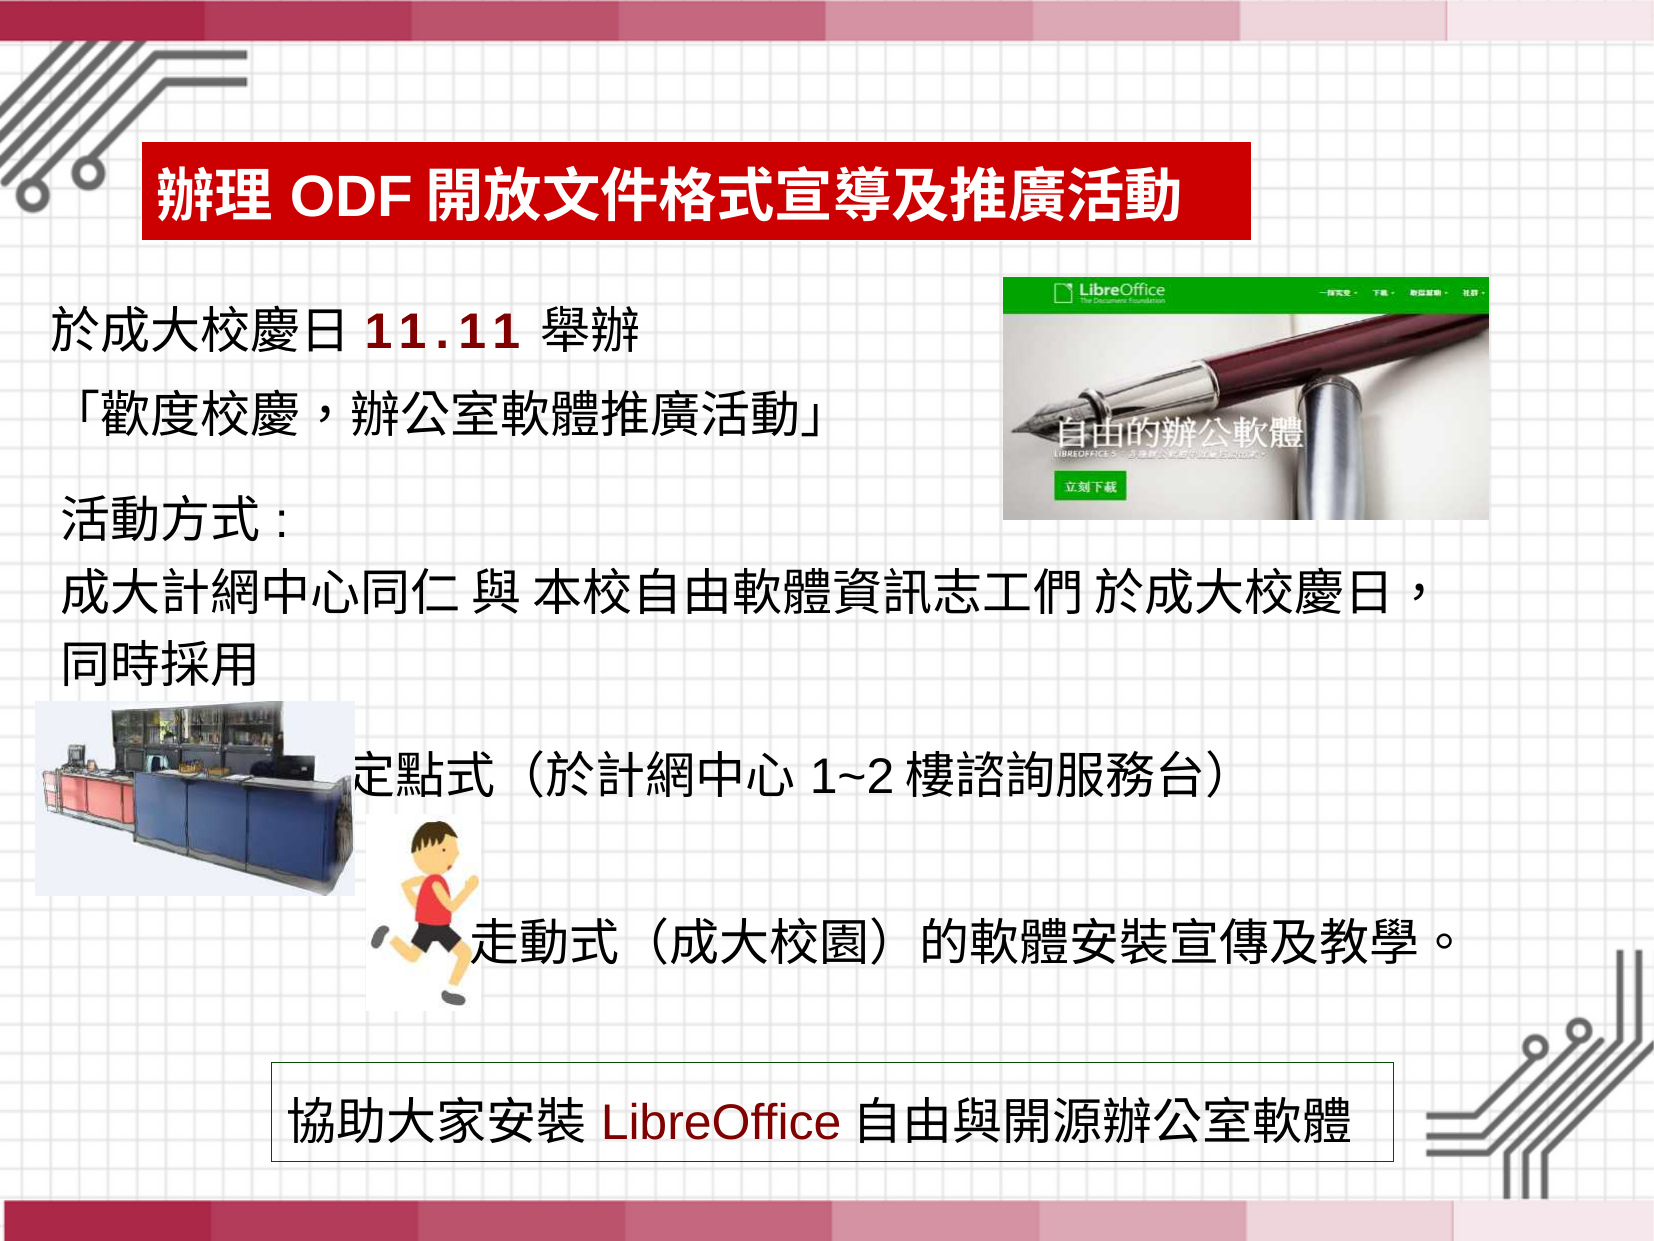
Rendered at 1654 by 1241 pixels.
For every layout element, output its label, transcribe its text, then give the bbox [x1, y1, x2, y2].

text_box 辦理ODF開放文件格式宣導及推廣活動 [141, 141, 1252, 230]
picture [0, 0, 1654, 1241]
text_box 於成大校慶日11.11舉辦 「歡度校慶，辦公室軟體推廣活動」 [35, 272, 922, 423]
text_box 定點式（於計網中心1~2樓諮詢服務台） [57, 647, 1595, 814]
text_box 活動方式: 成大計網中心同仁 與 本校自由軟體資訊志工們 於成大校慶日， 同時採用 [45, 472, 1583, 697]
text_box 協助大家安裝LibreOffice自由與開源辦公室軟體 [271, 1062, 1394, 1142]
text_box 走動式（成大校園）的軟體安裝宣傳及教學。 [305, 814, 1654, 981]
